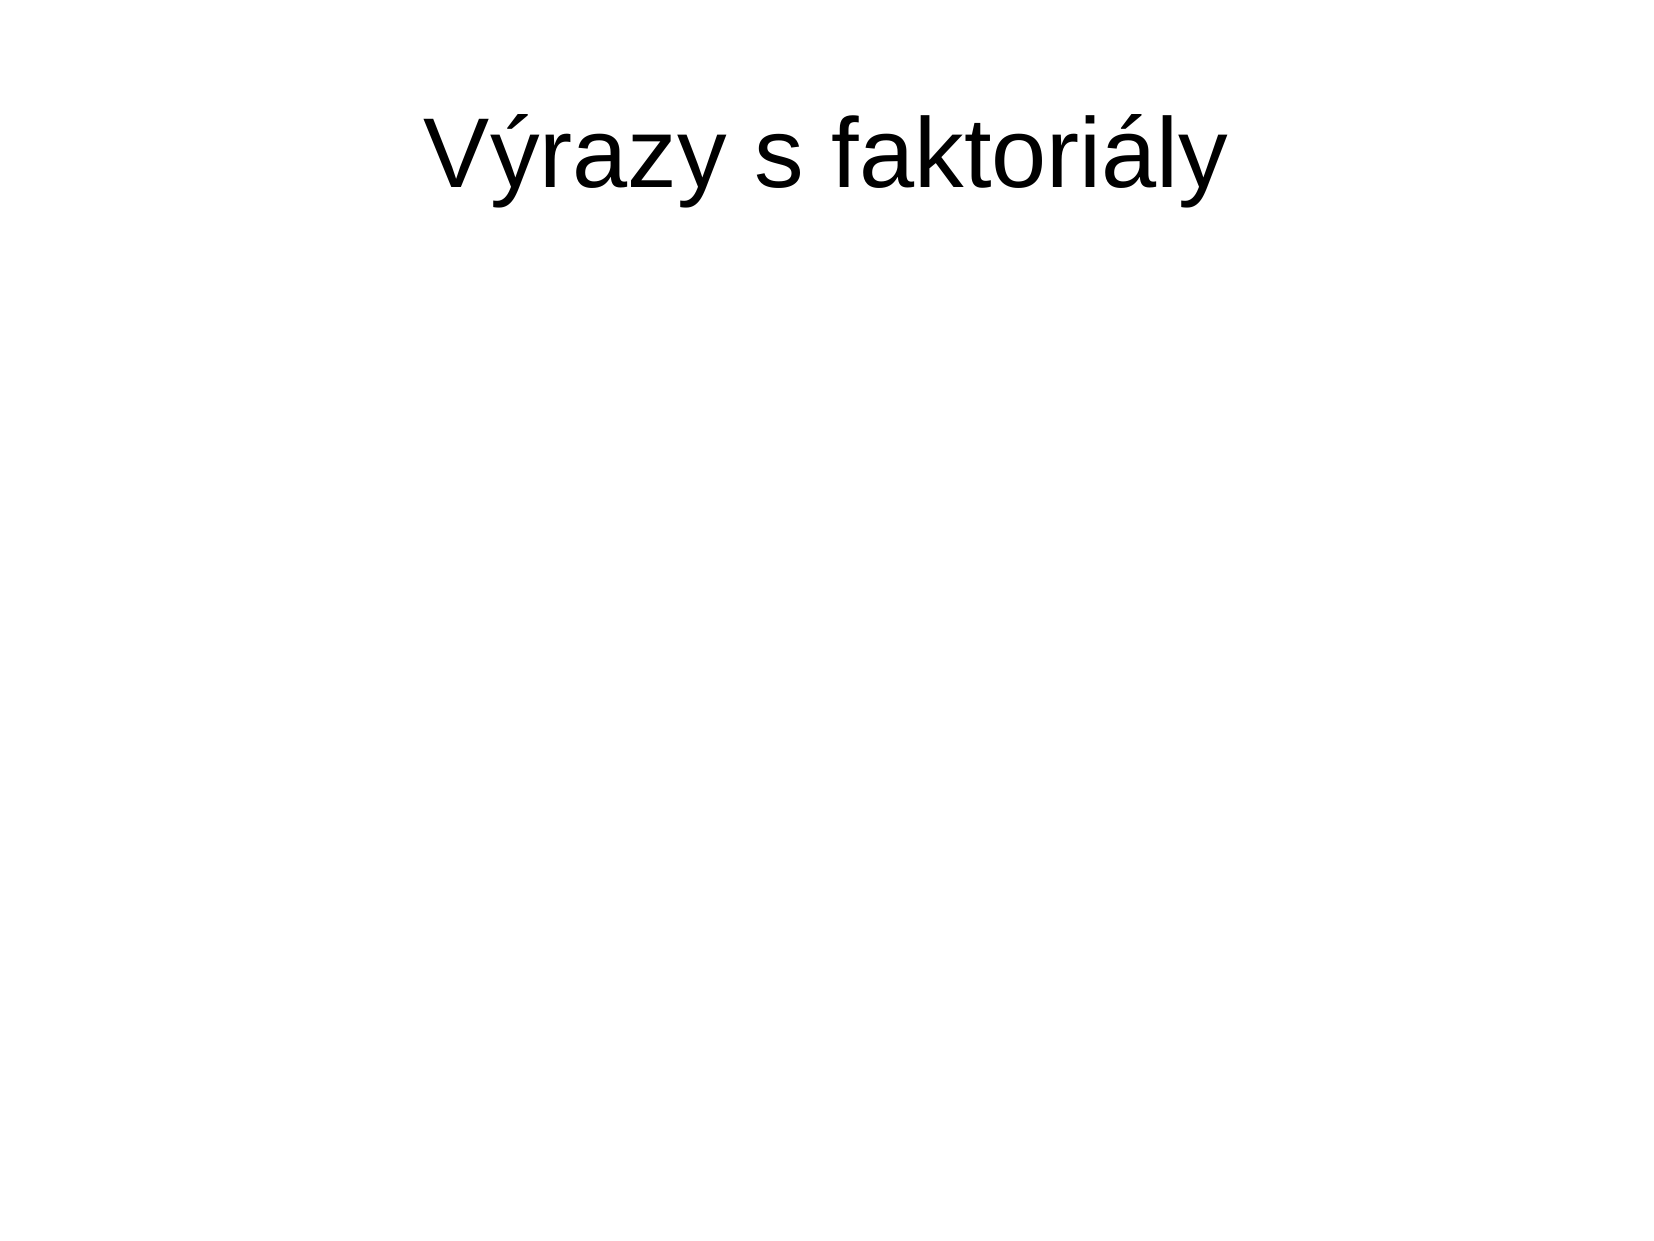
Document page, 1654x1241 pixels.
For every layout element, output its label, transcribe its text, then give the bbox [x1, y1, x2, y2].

title Výrazy s faktoriály [82, 49, 1571, 257]
